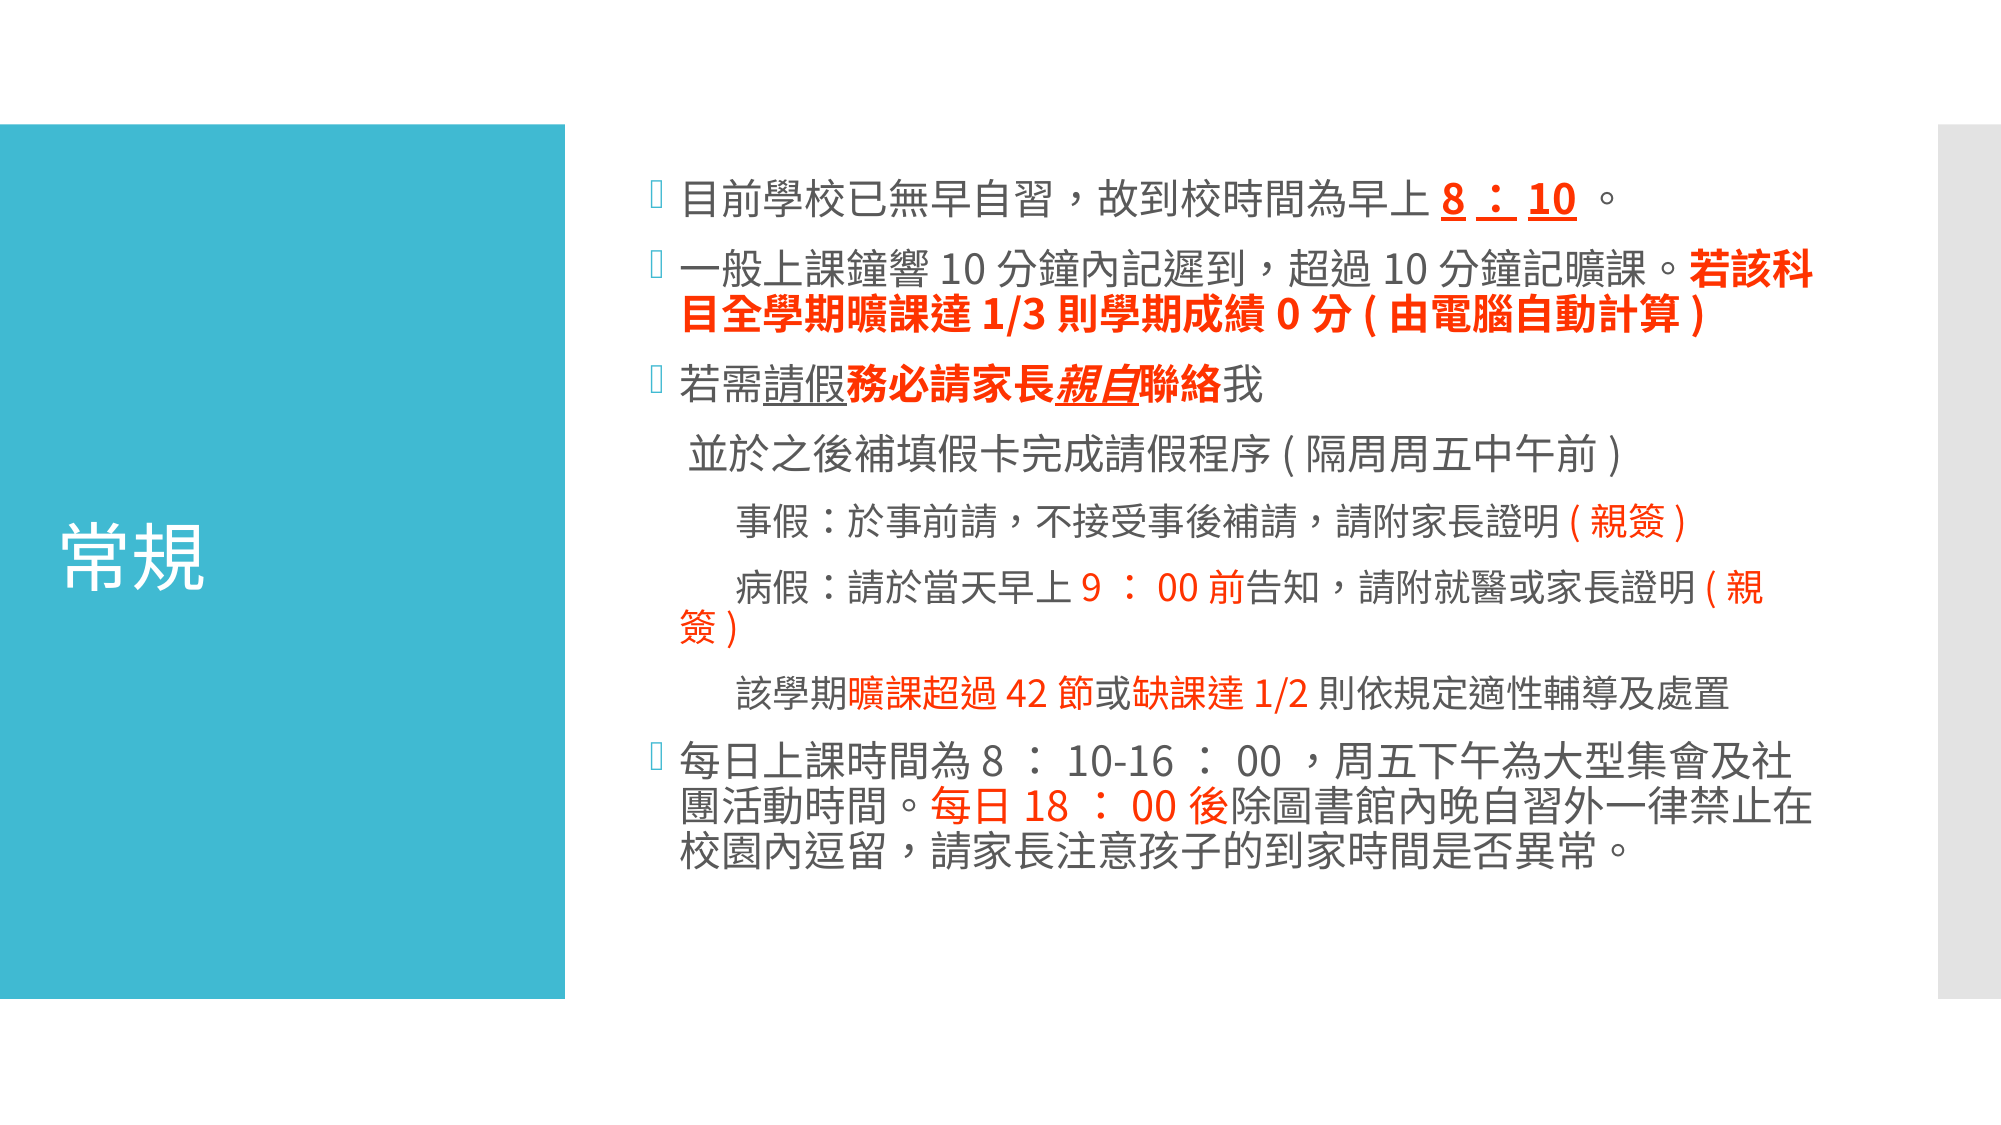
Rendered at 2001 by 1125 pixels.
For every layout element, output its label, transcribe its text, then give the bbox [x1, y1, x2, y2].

title 常規 [41, 184, 525, 939]
list 目前學校已無早自習，故到校時間為早上8：10。 一般上課鐘響10分鐘內記遲到，超過10分鐘記曠課。若該科目全學期曠課達1/3則學期成績0分(由電腦自動計算) 若需請假務必請家長親自聯絡我 並於之後補填假卡完成請假程序(隔周周五中午前) 事假：於事前請，不接受事後補請，請附家長證明(親簽) 病假：請於當天早上9：00前告知，請附就醫或家長證明(親簽) 該學期曠課超過42節或缺課達1/2則依規定適性輔導及處置 每日上課時間為8：10-16：00，周五下午為大型集會及社團活動時間。每日18：00後除圖書館內晚自習外一律禁止在校園內逗留，請家長注意孩子的到家時間是否異常。 [634, 141, 1835, 982]
